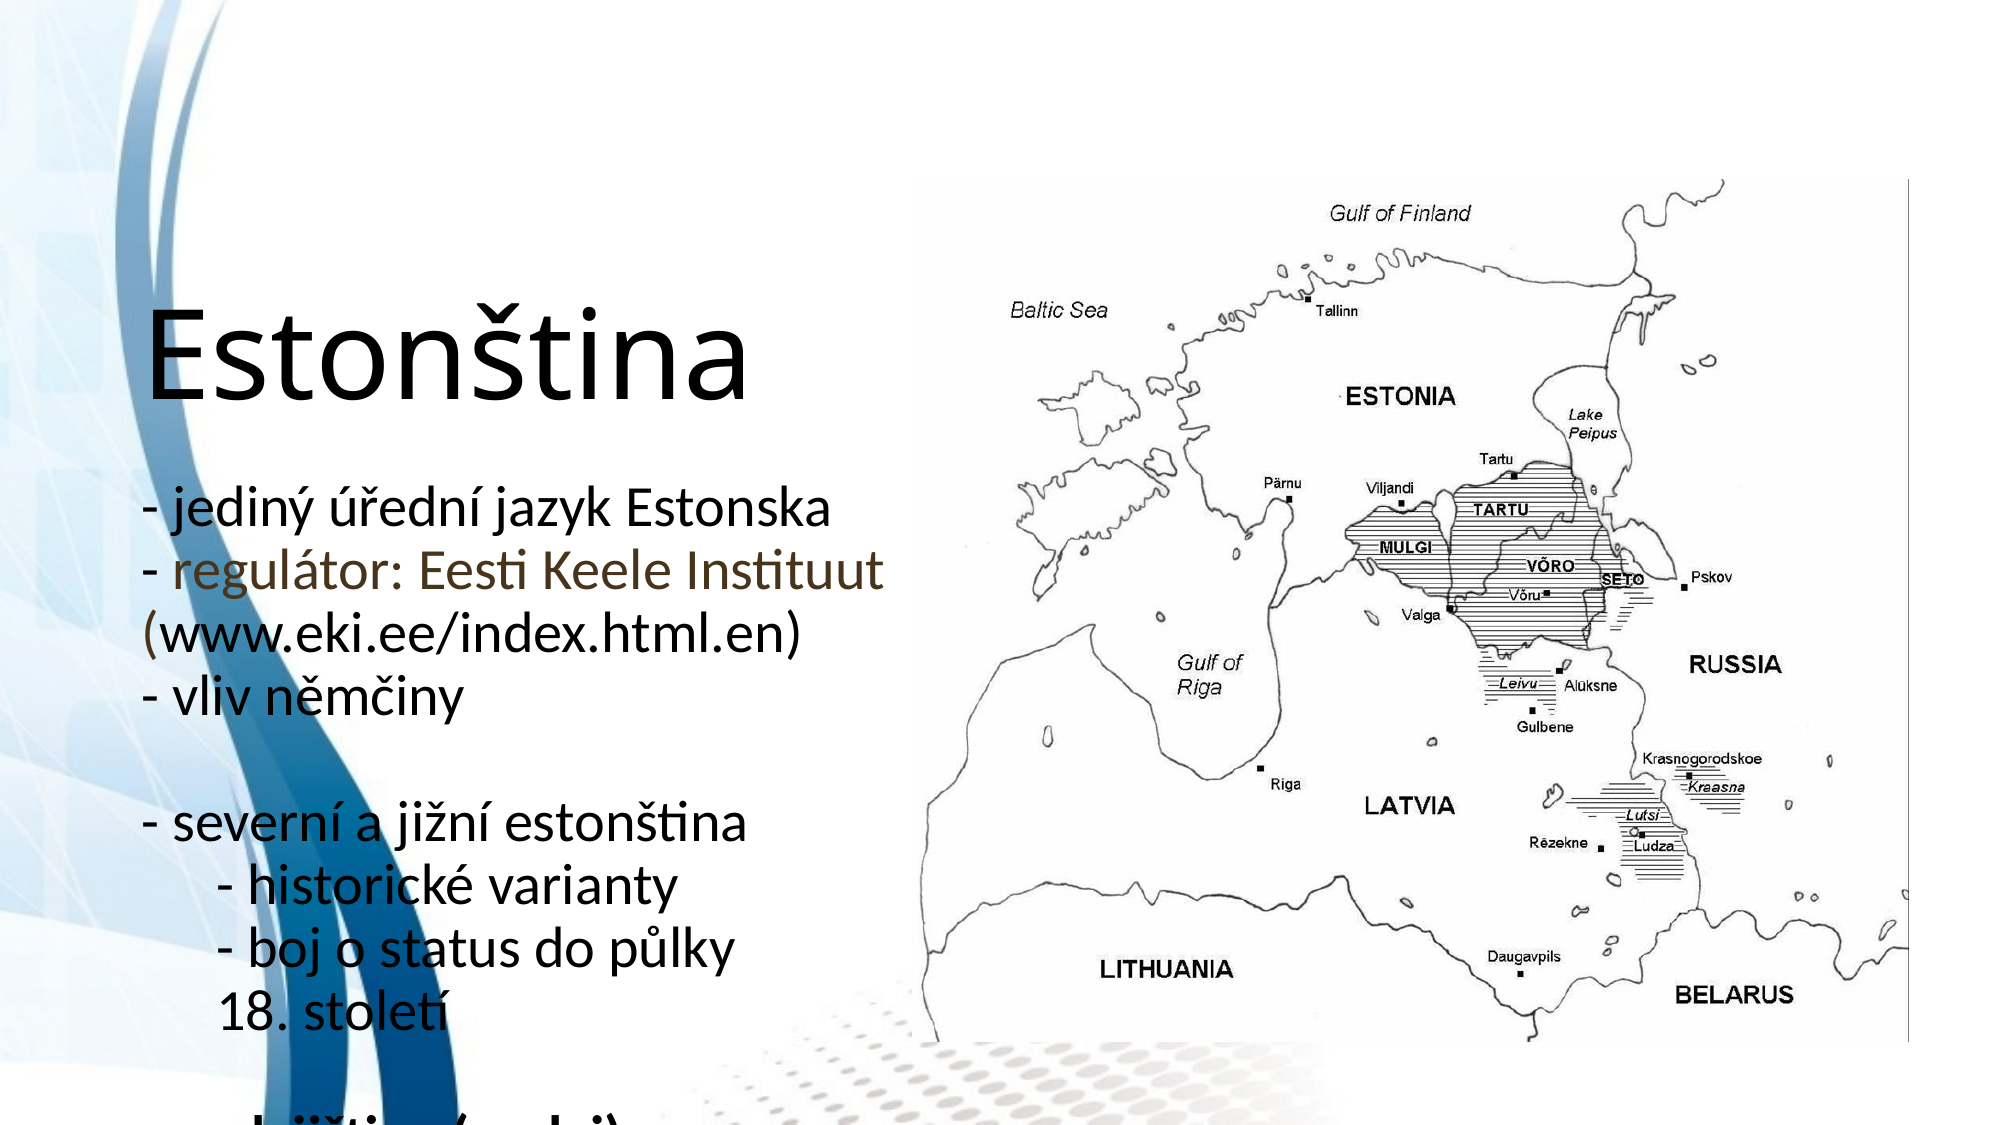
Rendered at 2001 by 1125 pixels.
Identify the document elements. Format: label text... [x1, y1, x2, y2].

title Estonština - jediný úřední jazyk Estonska - regulátor: Eesti Keele Instituut (www.eki.ee/index.html.en) - vliv němčiny - severní a jižní estonština - historické varianty - boj o status do půlky 18. století - mulgijština (mulgi) - võruština (võru) - setuština (seto) [141, 156, 1867, 1125]
picture [0, 0, 1495, 1125]
picture [912, 179, 1909, 1042]
